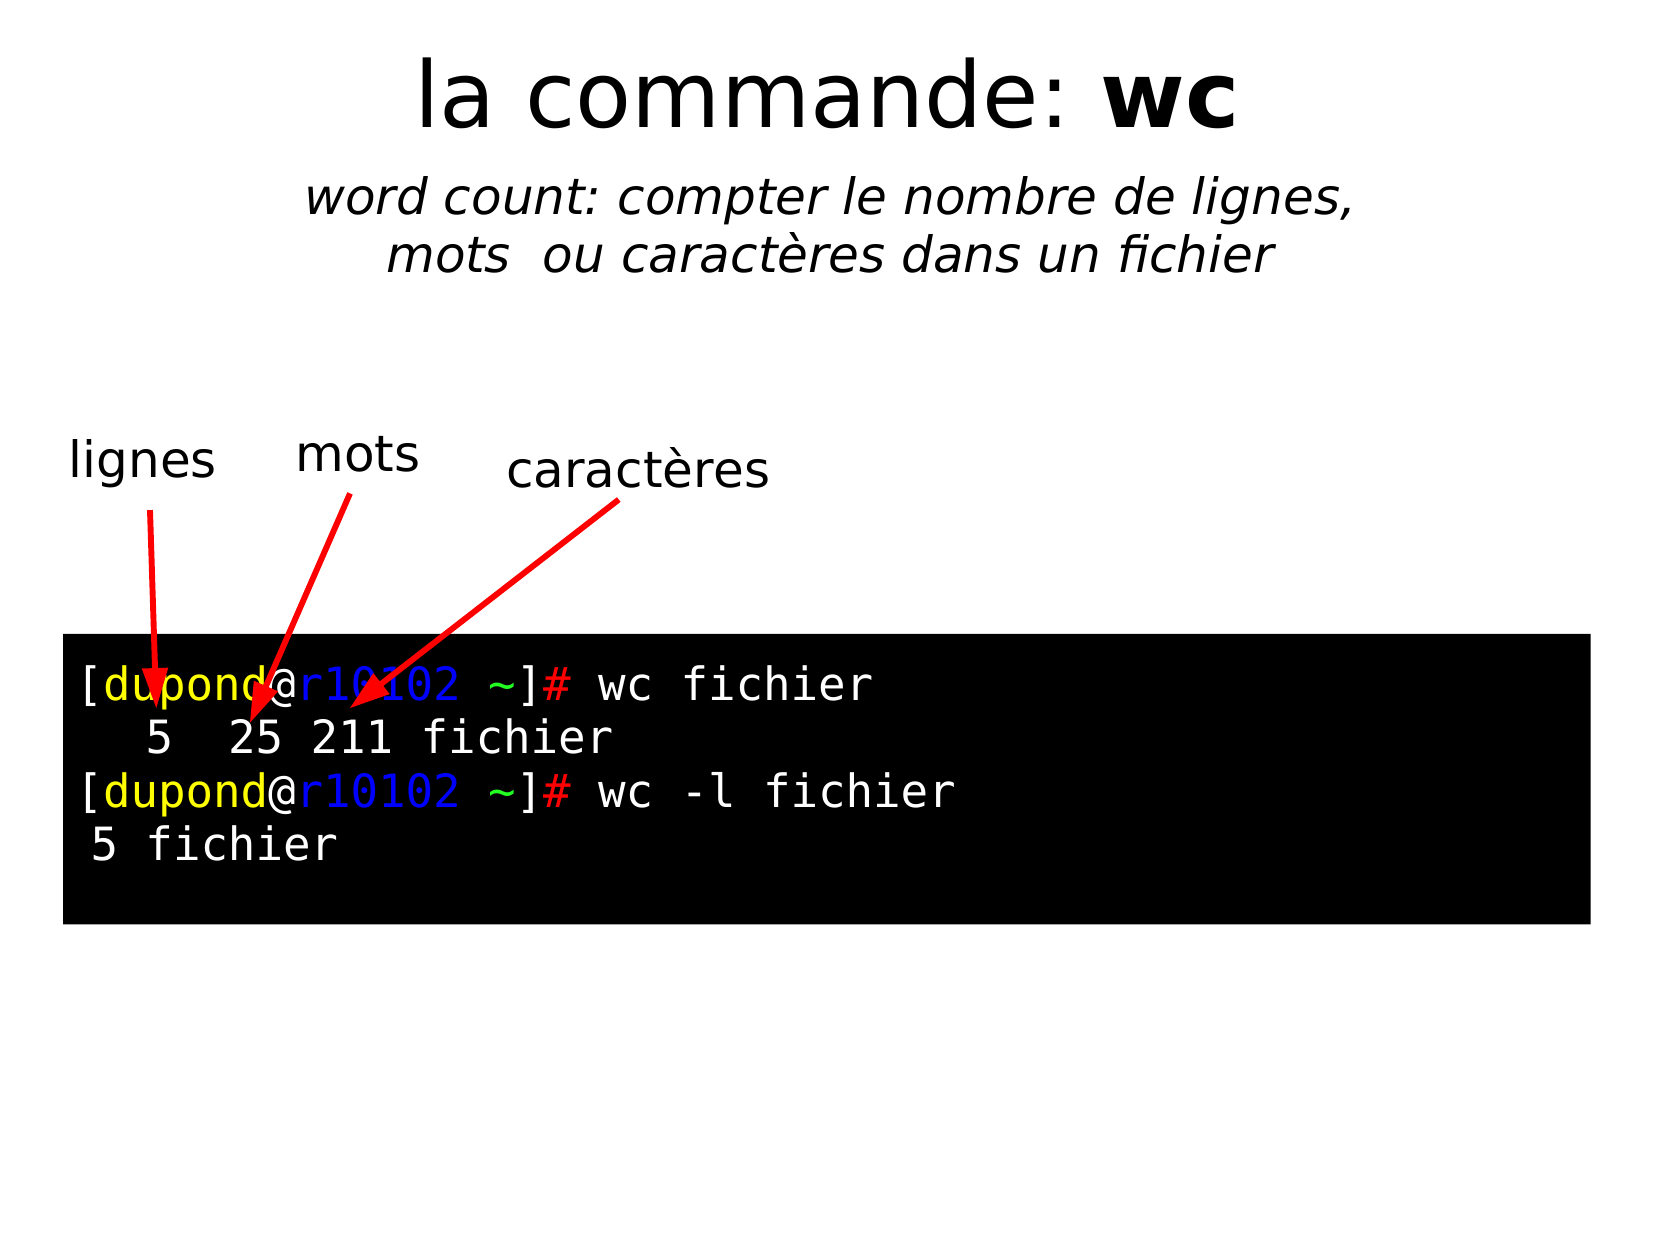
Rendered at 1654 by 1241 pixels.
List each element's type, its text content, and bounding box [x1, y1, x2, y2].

text_box mots [295, 424, 421, 483]
text_box lignes [68, 430, 218, 490]
text_box word count: compter le nombre de lignes, mots ou caractères dans un fichier [304, 168, 1357, 285]
title la commande: wc [136, 34, 1518, 158]
text_box caractères [506, 441, 771, 500]
text_box [dupond@r10102 ~]# wc fichier 5 25 211 fichier [dupond@r10102 ~]# wc -l fichier 5 fichier [63, 633, 1591, 925]
